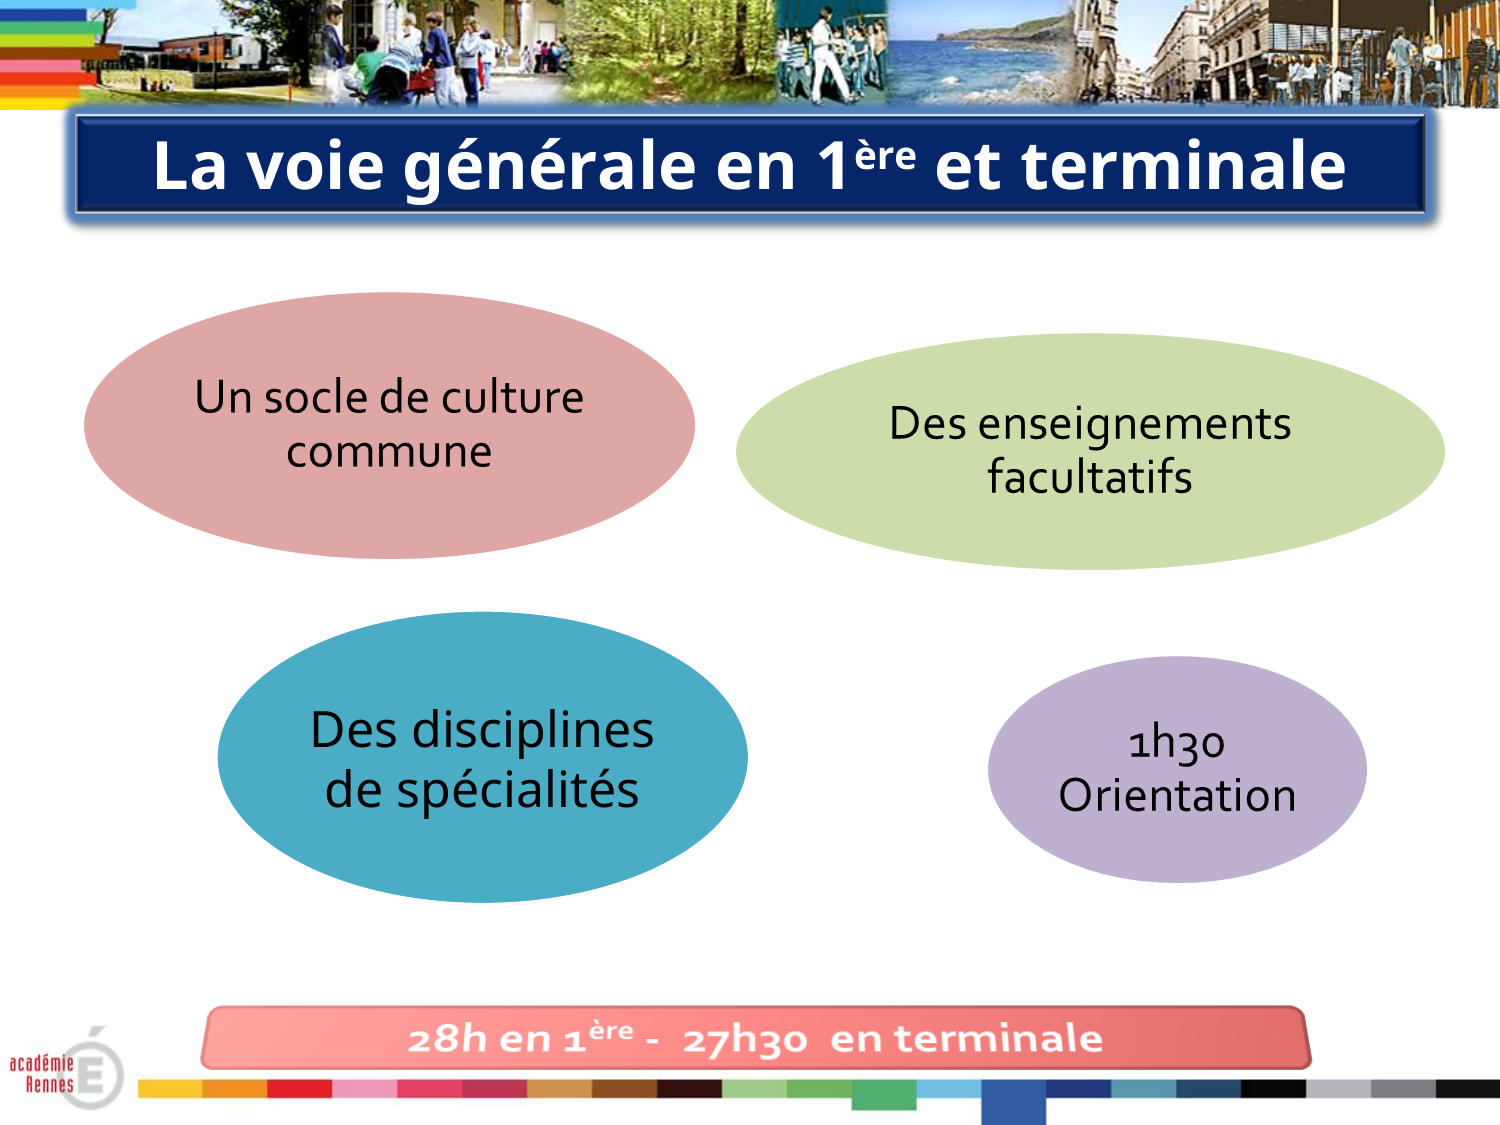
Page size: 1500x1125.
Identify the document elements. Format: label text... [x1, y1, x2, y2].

text_box Des disciplines de spécialités [215, 609, 751, 905]
text_box La voie générale en 1ère et terminale [76, 115, 1424, 211]
picture [77, 290, 1449, 929]
picture [8, 1002, 1500, 1125]
picture [0, 0, 1500, 259]
